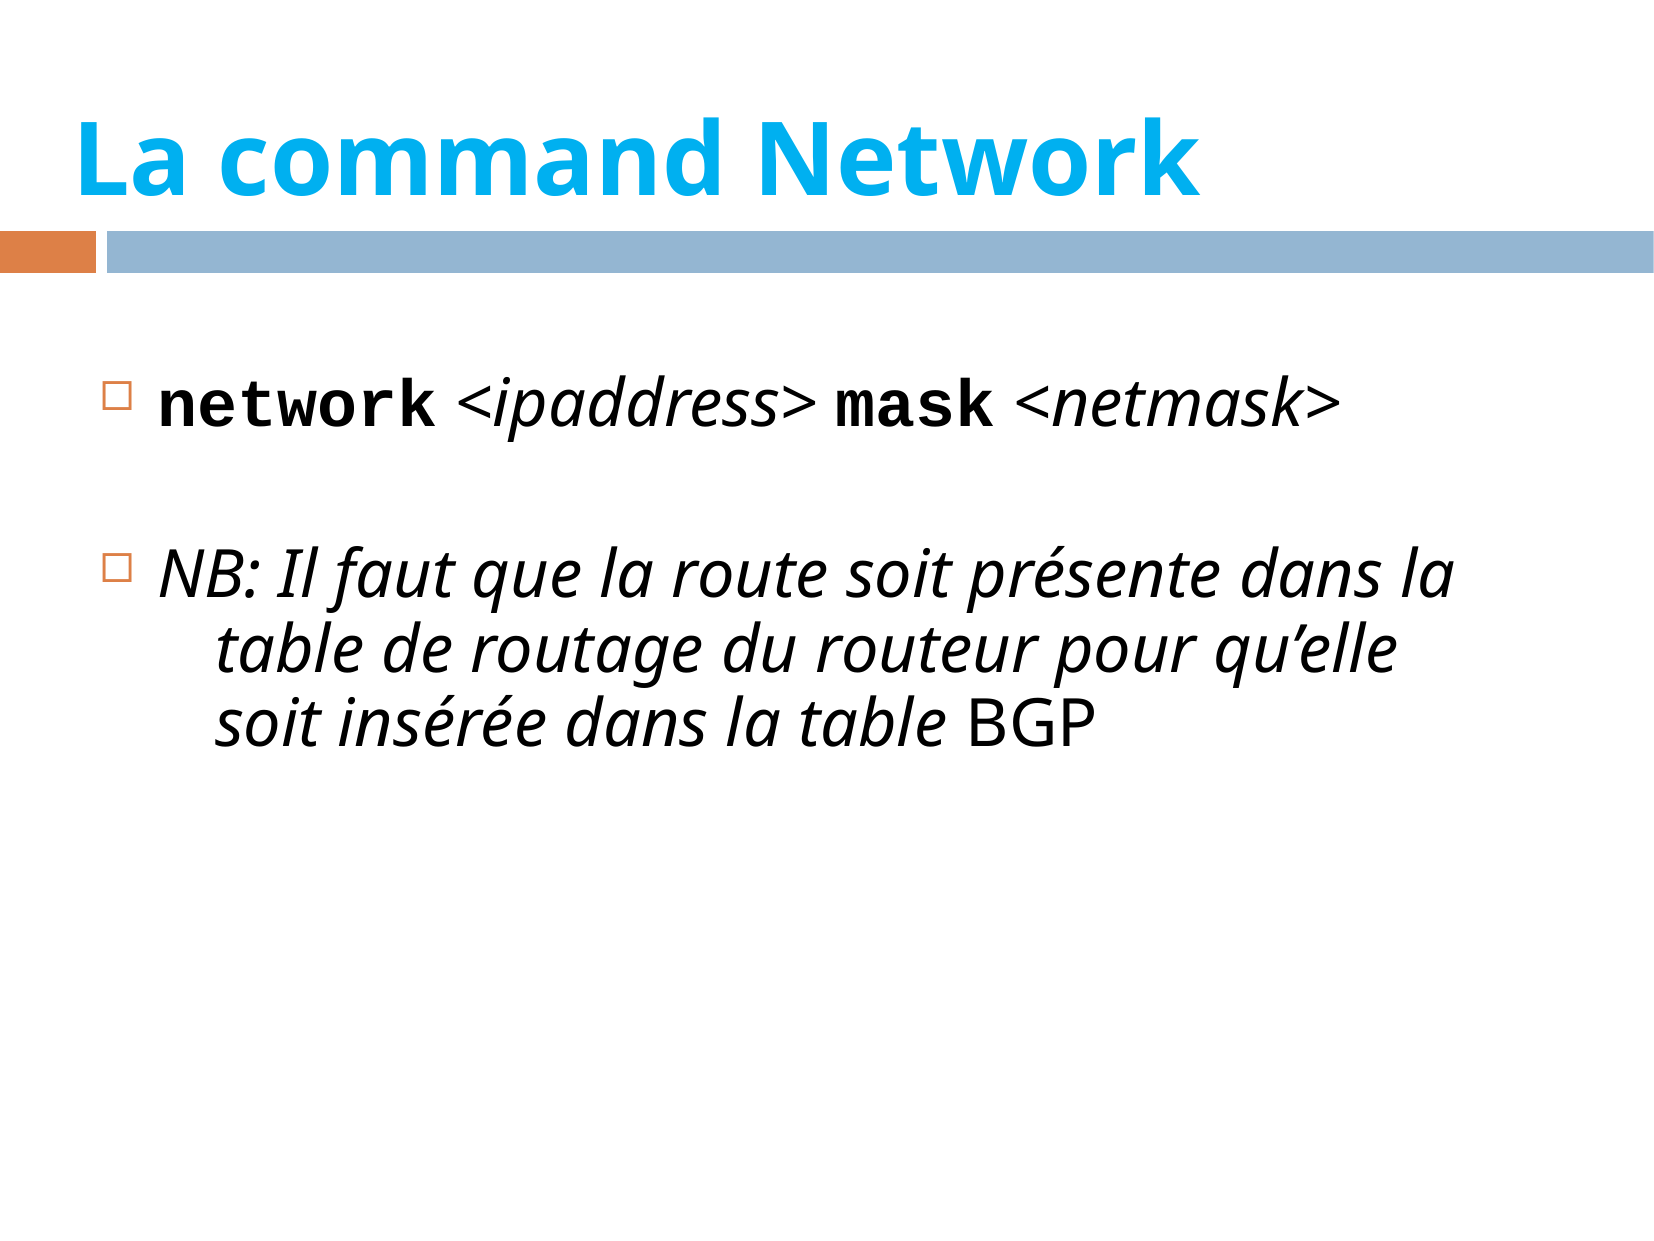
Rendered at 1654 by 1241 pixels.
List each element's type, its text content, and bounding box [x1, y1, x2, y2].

list network <ipaddress> mask <netmask> NB: Il faut que la route soit présente dans la table de routage du routeur pour qu’elle soit insérée dans la table BGP [82, 358, 1489, 1103]
title La command Network [55, 96, 1461, 303]
